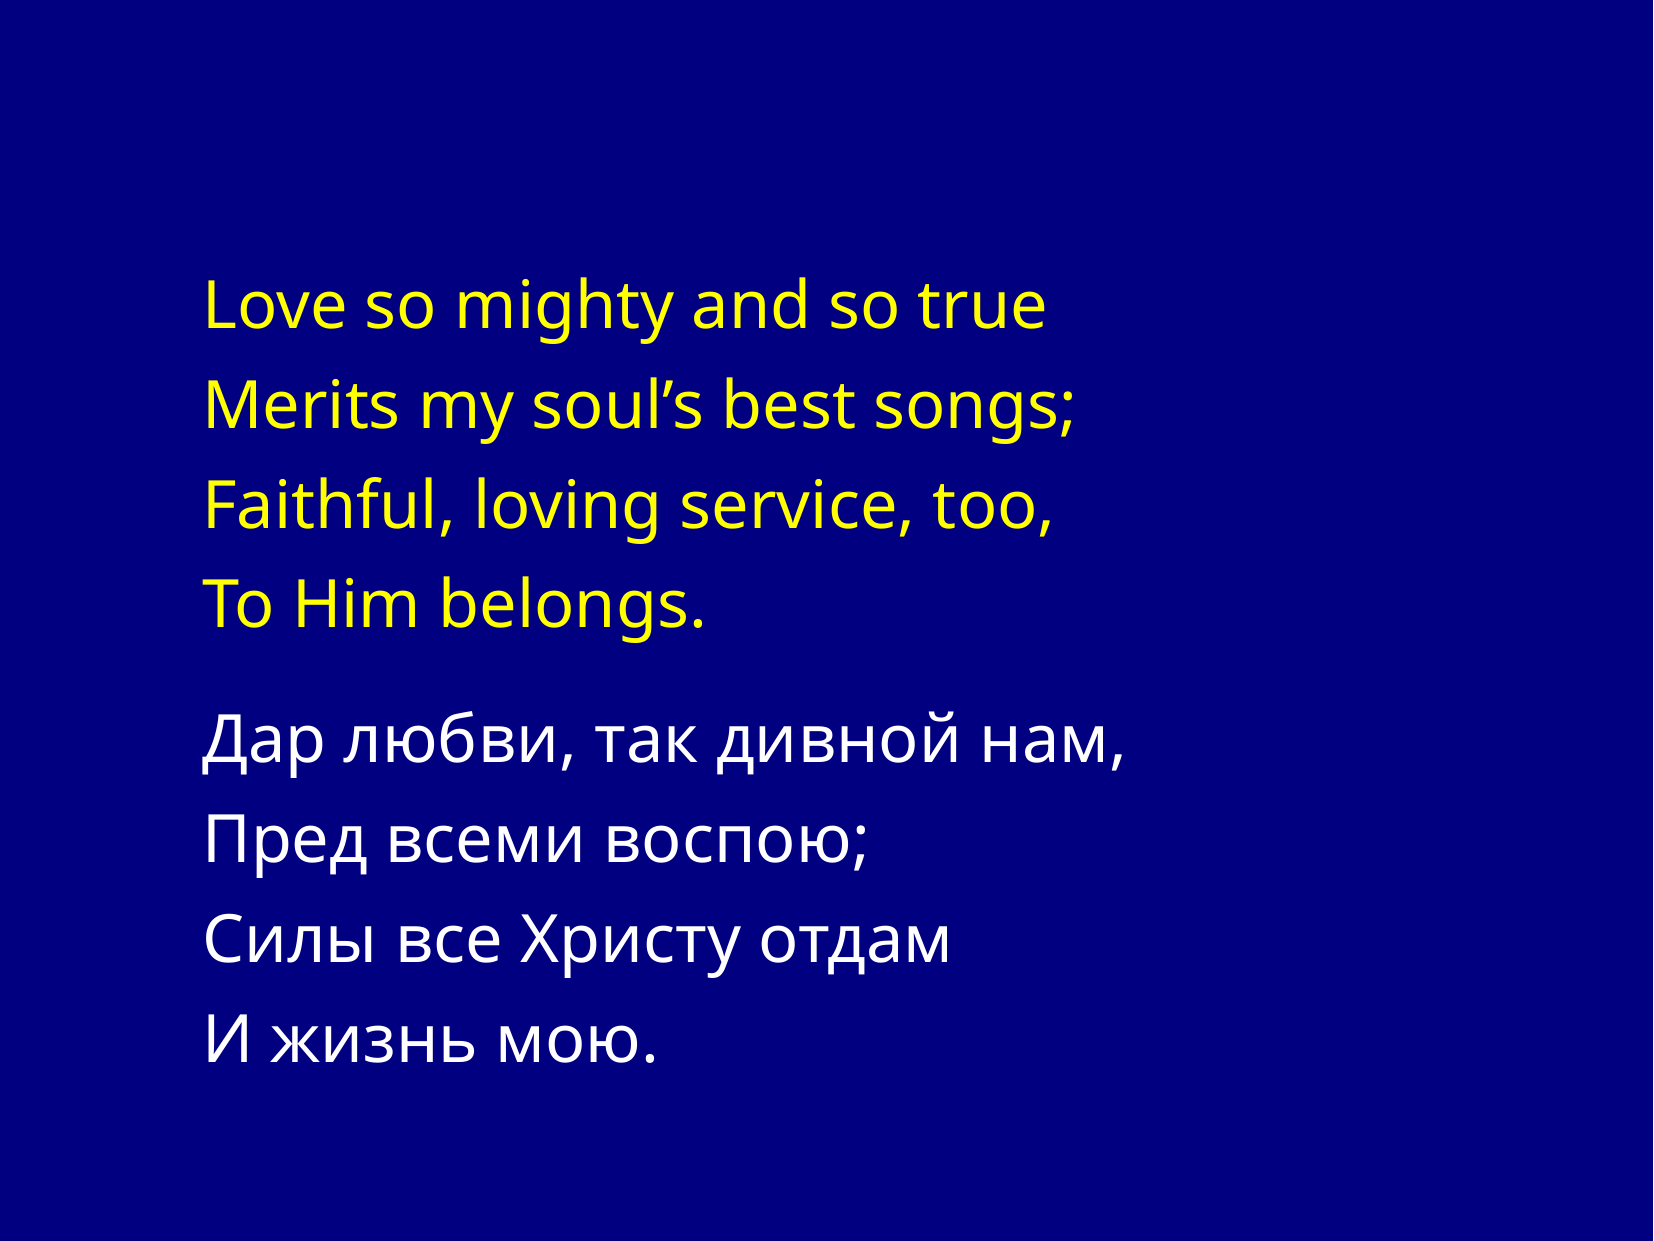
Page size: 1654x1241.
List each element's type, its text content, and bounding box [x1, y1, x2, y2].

text_box Love so mighty and so true Merits my soul’s best songs; Faithful, loving service, too, To Him belongs. [75, 150, 1576, 638]
text_box Дар любви, так дивной нам, Пред всеми воспою; Силы все Христу отдам И жизнь мою. [75, 675, 1576, 1163]
